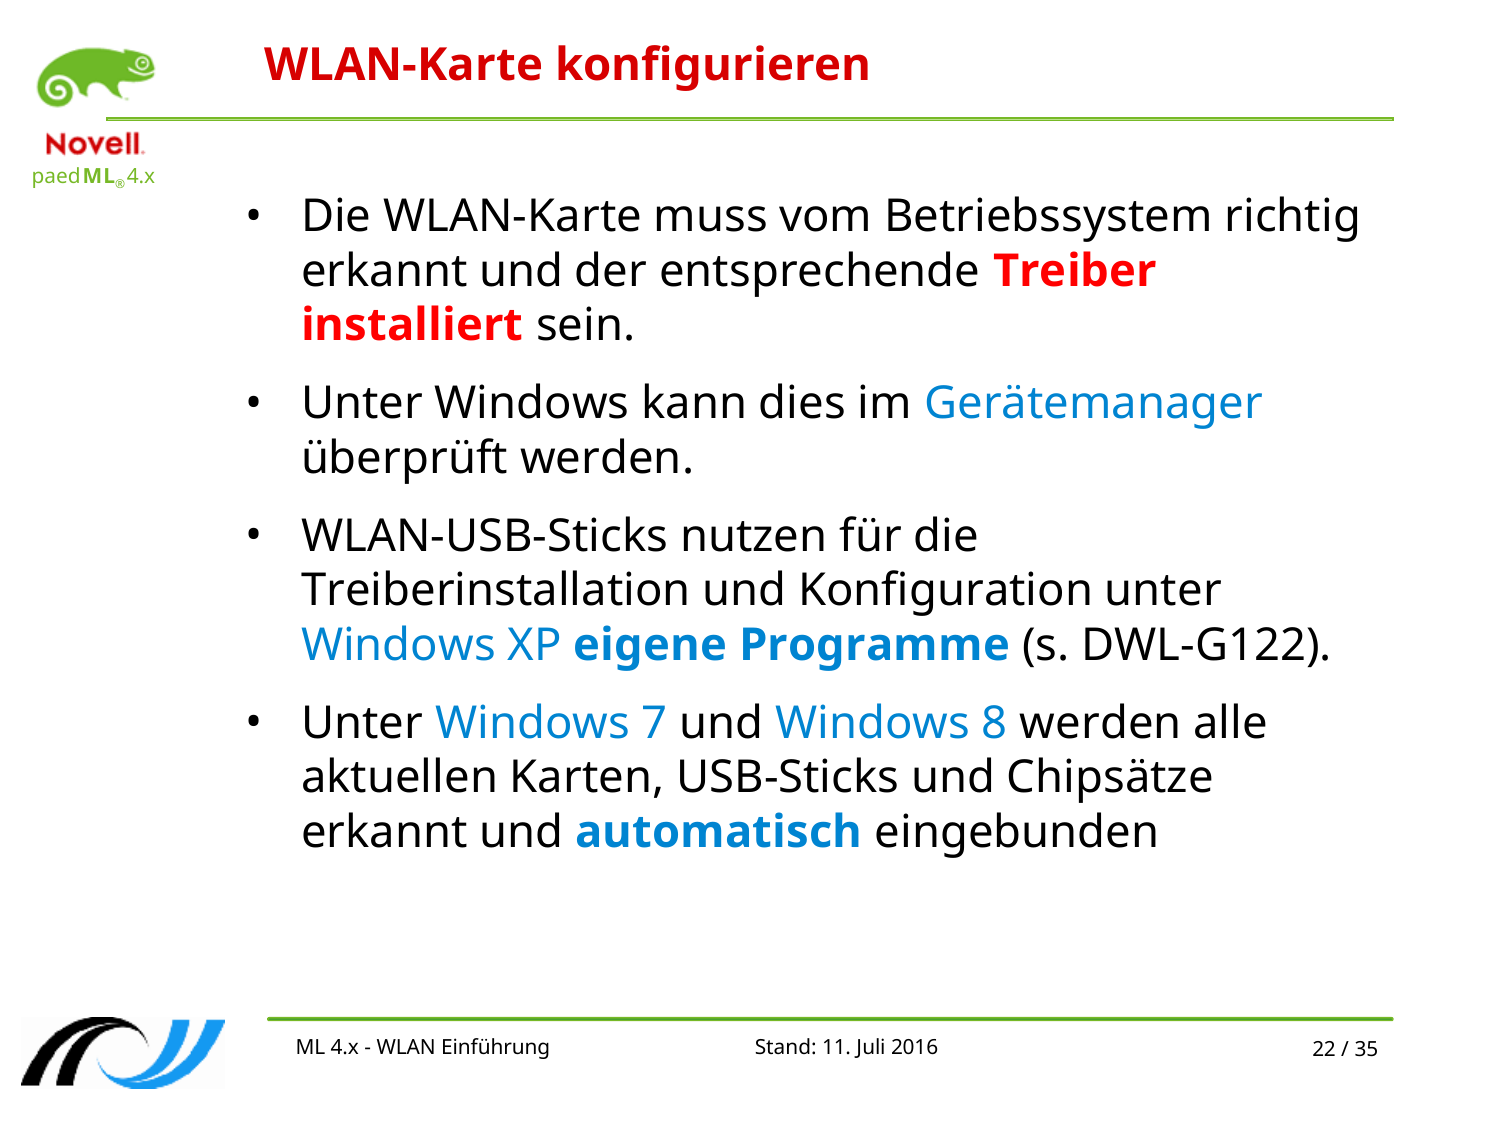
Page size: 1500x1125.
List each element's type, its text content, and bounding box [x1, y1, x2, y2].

list Die WLAN-Karte muss vom Betriebssystem richtig erkannt und der entsprechende Treiber installiert sein. Unter Windows kann dies im Gerätemanager überprüft werden. WLAN-USB-Sticks nutzen für die Treiberinstallation und Konfiguration unter Windows XP eigene Programme (s. DWL-G122). Unter Windows 7 und Windows 8 werden alle aktuellen Karten, USB-Sticks und Chipsätze erkannt und automatisch eingebunden [230, 178, 1388, 939]
picture [24, 32, 167, 175]
title WLAN-Karte konfigurieren [232, 12, 1388, 113]
picture [21, 1017, 225, 1089]
